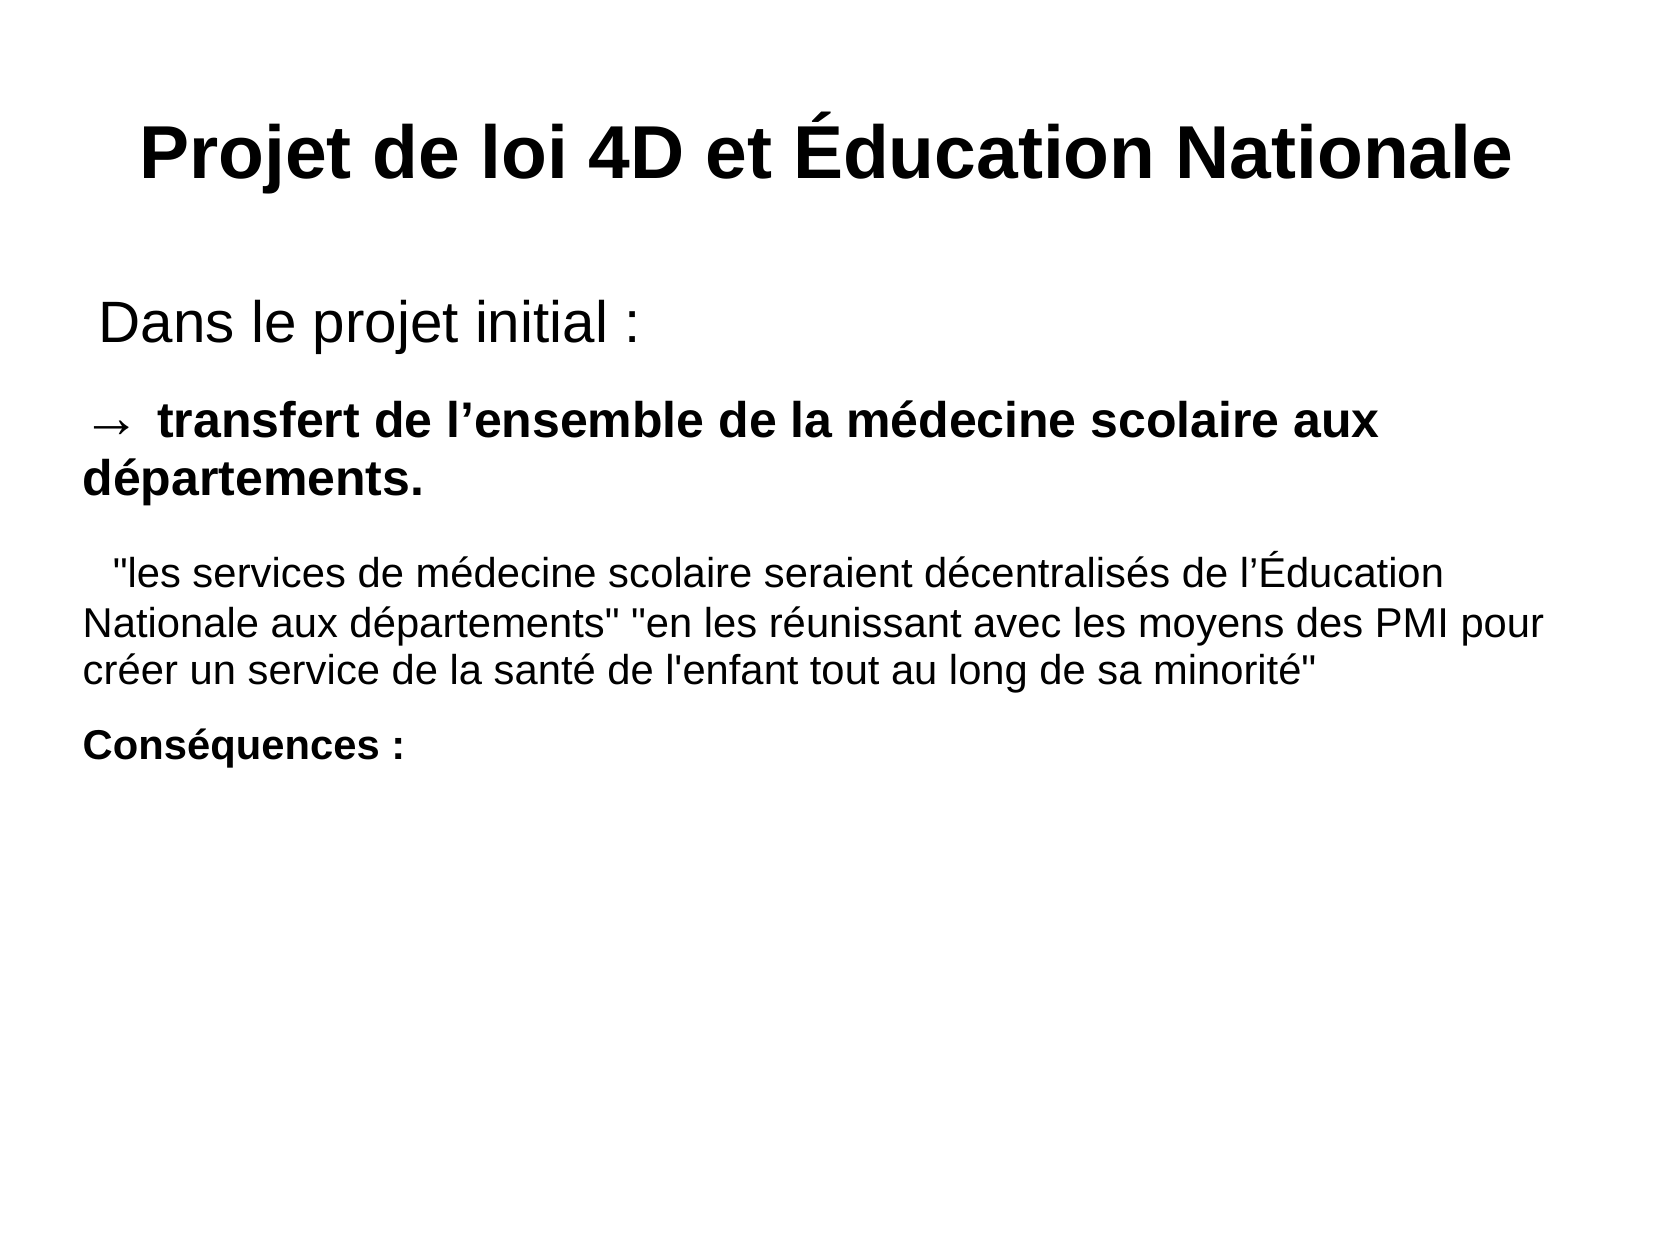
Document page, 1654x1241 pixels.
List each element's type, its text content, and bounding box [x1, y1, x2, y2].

title Projet de loi 4D et Éducation Nationale [82, 49, 1571, 257]
list Dans le projet initial : → transfert de l’ensemble de la médecine scolaire aux départements. "les services de médecine scolaire seraient décentralisés de l’Éducation Nationale aux départements" "en les réunissant avec les moyens des PMI pour créer un service de la santé de l'enfant tout au long de sa minorité" Conséquences : [82, 290, 1571, 1109]
